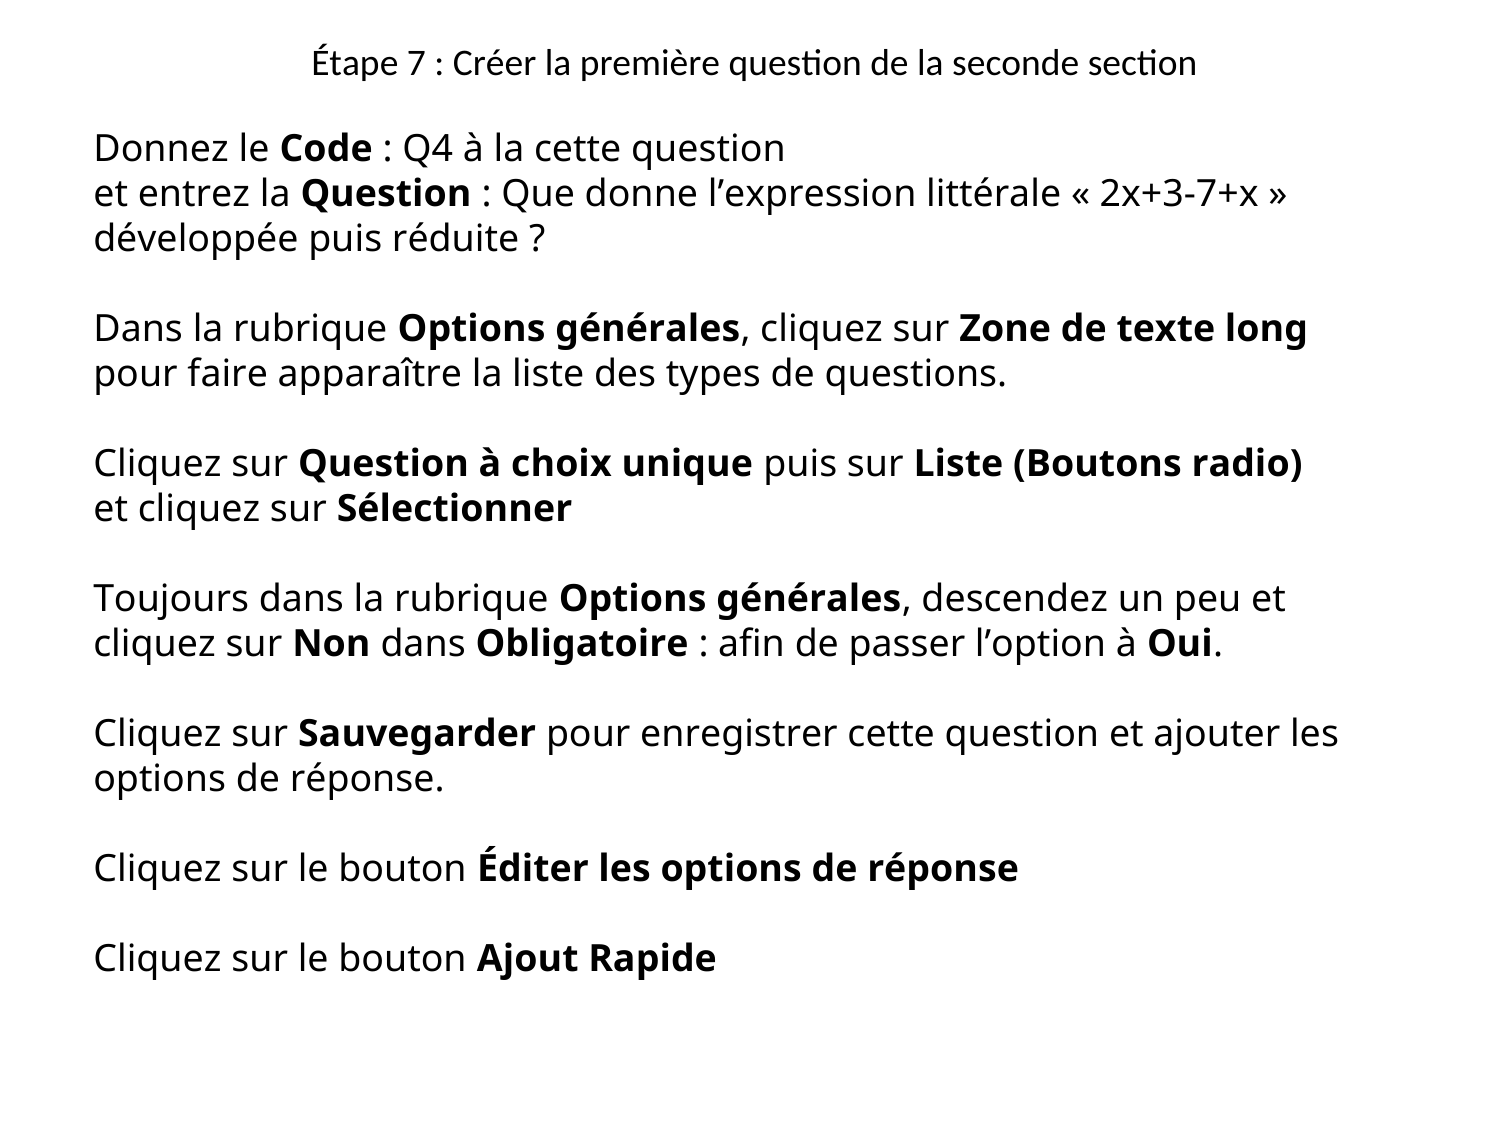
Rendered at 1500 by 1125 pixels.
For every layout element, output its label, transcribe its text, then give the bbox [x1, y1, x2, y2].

text_box Étape 7 : Créer la première question de la seconde section [40, 30, 1470, 91]
text_box Donnez le Code : Q4 à la cette question et entrez la Question : Que donne l’expression littérale « 2x+3-7+x » développée puis réduite ? Dans la rubrique Options générales, cliquez sur Zone de texte long pour faire apparaître la liste des types de questions. Cliquez sur Question à choix unique puis sur Liste (Boutons radio) et cliquez sur Sélectionner Toujours dans la rubrique Options générales, descendez un peu et cliquez sur Non dans Obligatoire : afin de passer l’option à Oui. Cliquez sur Sauvegarder pour enregistrer cette question et ajouter les options de réponse. Cliquez sur le bouton Éditer les options de réponse Cliquez sur le bouton Ajout Rapide [78, 116, 1390, 988]
